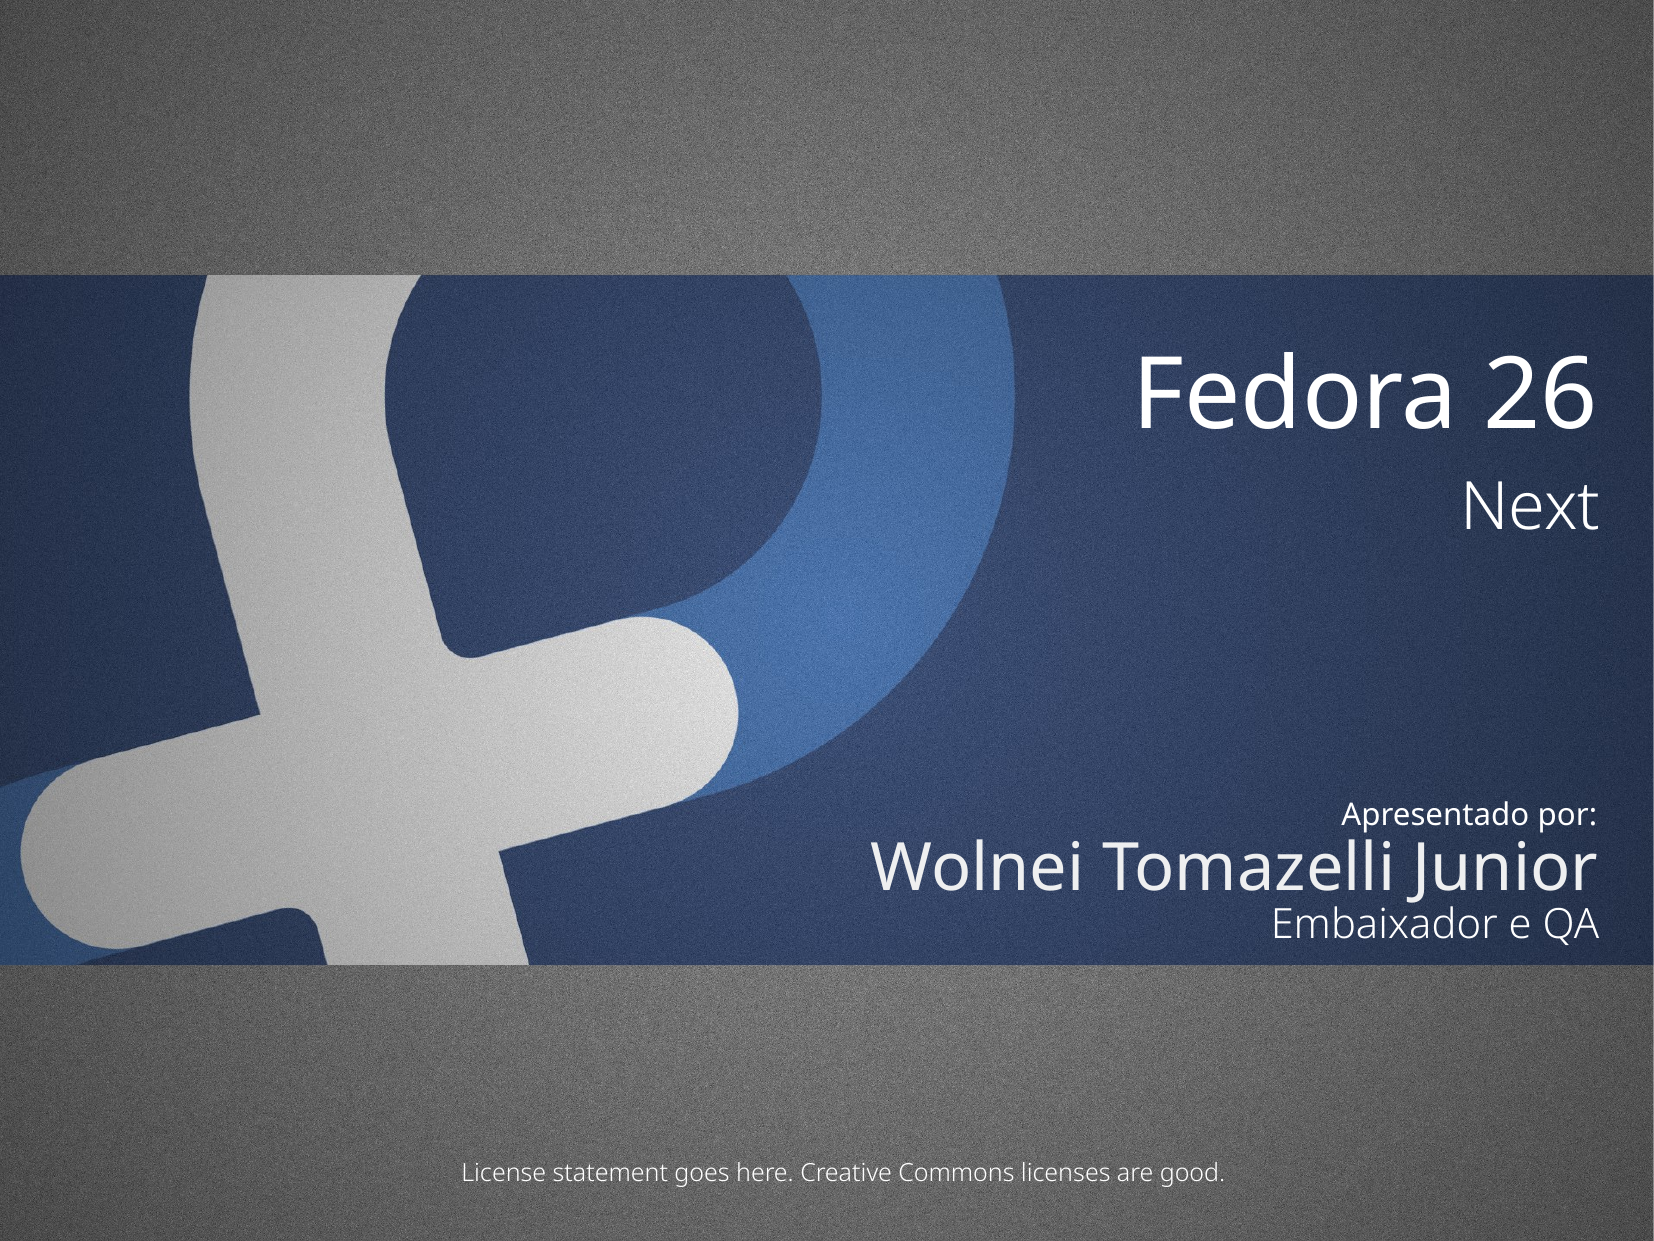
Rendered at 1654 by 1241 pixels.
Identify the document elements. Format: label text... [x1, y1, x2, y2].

title Fedora 26 [248, 330, 1599, 449]
text_box Wolnei Tomazelli Junior [649, 820, 1615, 887]
text_box Embaixador e QA [531, 887, 1615, 958]
picture [0, 0, 1654, 1241]
text_box Apresentado por: [797, 784, 1613, 855]
text_box License statement goes here. Creative Commons licenses are good. [75, 1126, 1613, 1197]
subtitle Next [442, 457, 1601, 621]
